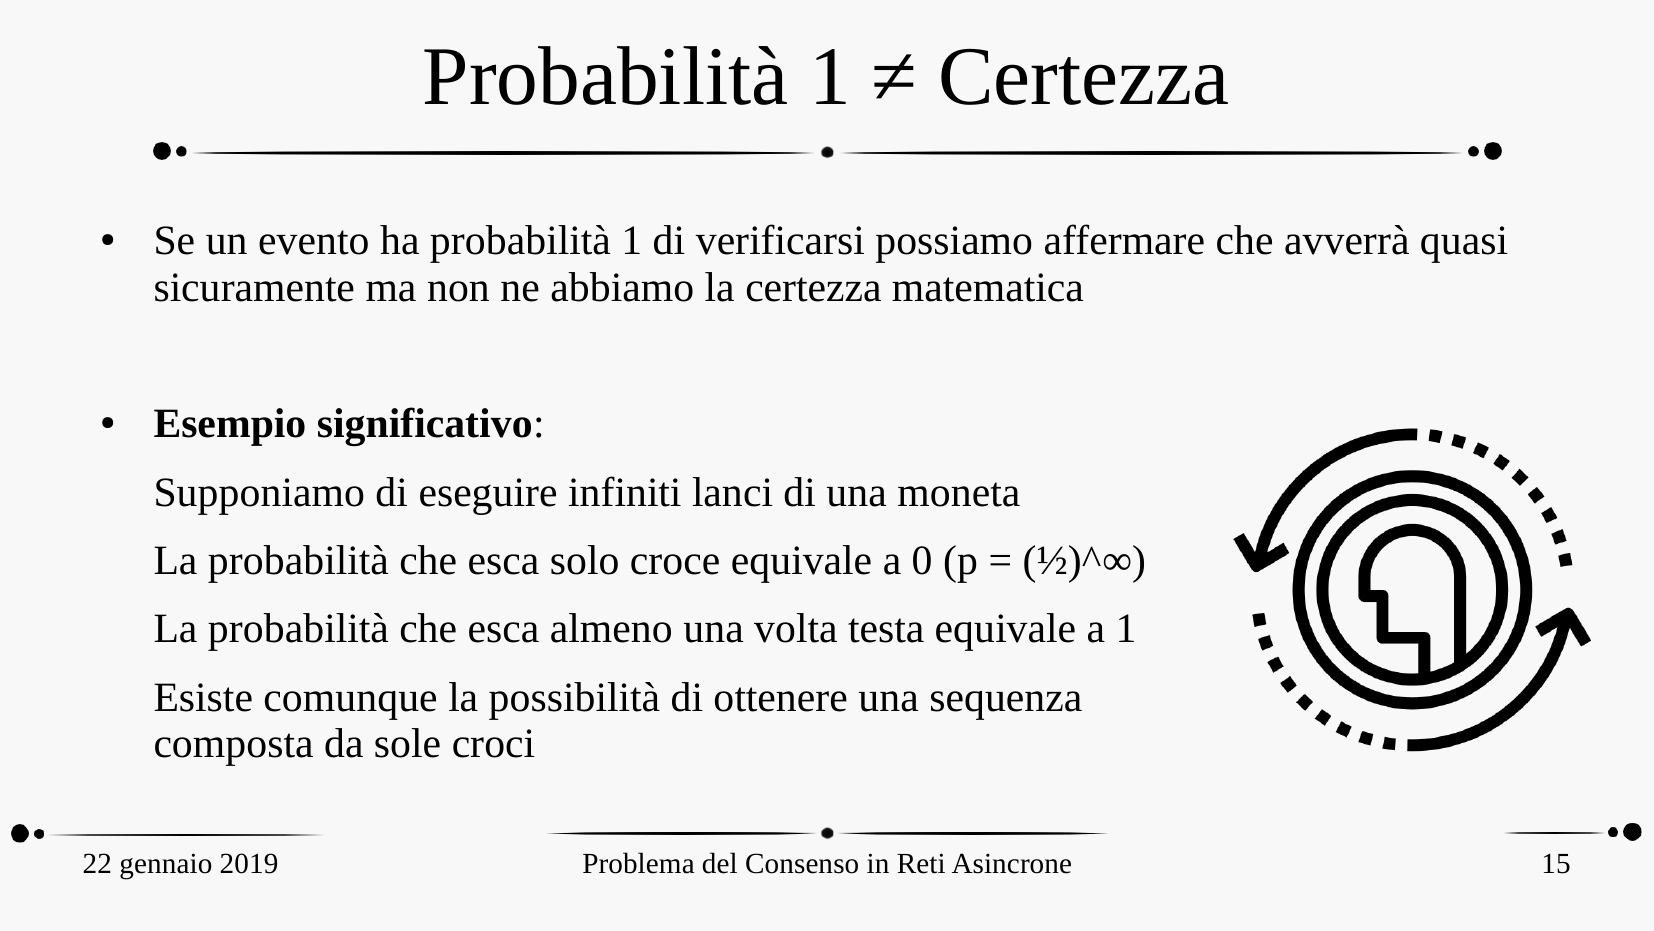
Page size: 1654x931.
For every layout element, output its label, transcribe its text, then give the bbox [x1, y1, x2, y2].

title Probabilità 1 ≠ Certezza [0, 0, 1654, 154]
list Se un evento ha probabilità 1 di verificarsi possiamo affermare che avverrà quasi sicuramente ma non ne abbiamo la certezza matematica Esempio significativo: Supponiamo di eseguire infiniti lanci di una moneta La probabilità che esca solo croce equivale a 0 (p = (½)^∞) La probabilità che esca almeno una volta testa equivale a 1 Esiste comunque la possibilità di ottenere una sequenza composta da sole croci [82, 217, 1571, 827]
picture [0, 154, 1654, 931]
